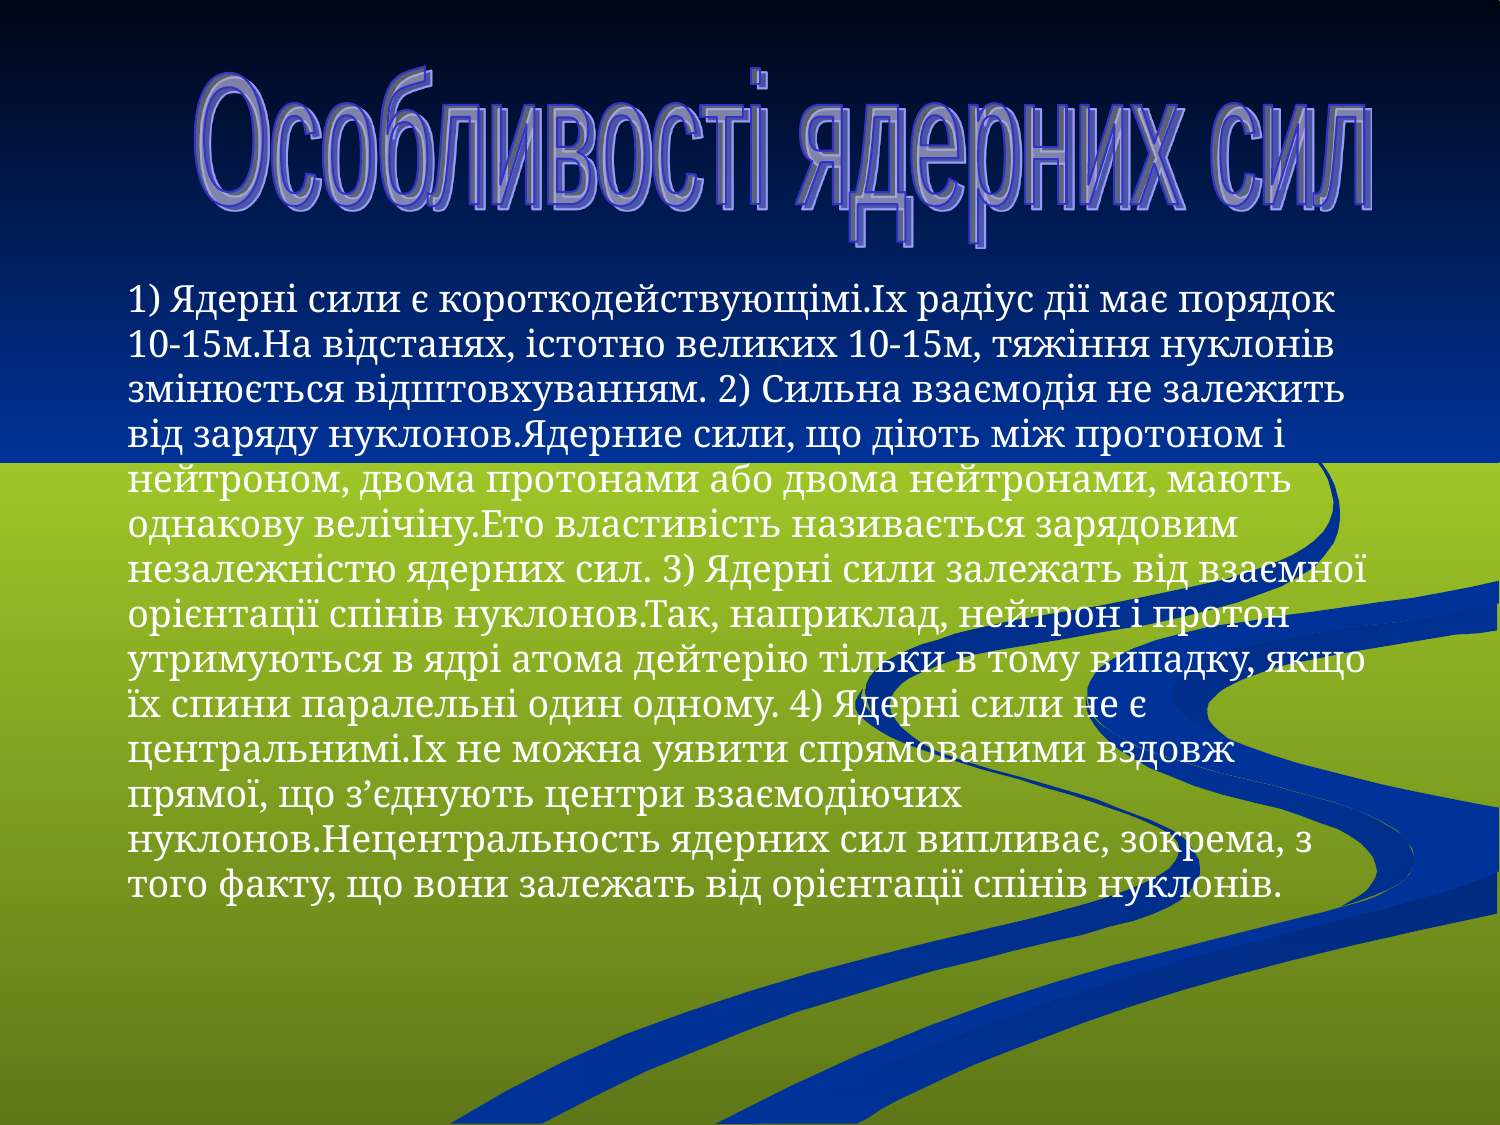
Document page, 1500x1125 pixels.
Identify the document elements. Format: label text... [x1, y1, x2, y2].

text_box Особливості ядерних сил [911, 103, 959, 207]
text_box Особливості ядерних сил [700, 104, 743, 205]
text_box Особливості ядерних сил [427, 104, 479, 207]
text_box Особливості ядерних сил [1263, 104, 1306, 205]
text_box Особливості ядерних сил [849, 104, 906, 242]
text_box Особливості ядерних сил [1211, 103, 1255, 207]
text_box Особливості ядерних сил [271, 103, 316, 207]
text_box 1) Ядерні сили є короткодействующімі.Іх радіус дії має порядок 10-15м.На відстанях, істотно великих 10-15м, тяжіння нуклонів змінюється відштовхуванням. 2) Сильна взаємодія не залежить від заряду нуклонов.Ядерние сили, що діють між протоном і нейтроном, двома протонами або двома нейтронами, мають однакову велічіну.Ето властивість називається зарядовим незалежністю ядерних сил. 3) Ядерні сили залежать від взаємної орієнтації спінів нуклонов.Так, наприклад, нейтрон і протон утримуються в ядрі атома дейтерію тільки в тому випадку, якщо їх спини паралельні один одному. 4) Ядерні сили не є центральнимі.Іх не можна уявити спрямованими вздовж прямої, що з’єднують центри взаємодіючих нуклонов.Нецентральность ядерних сил випливає, зокрема, з того факту, що вони залежать від орієнтації спінів нуклонів. [112, 267, 1385, 912]
text_box Особливості ядерних сил [597, 103, 645, 207]
text_box Особливості ядерних сил [1130, 104, 1179, 205]
text_box Особливості ядерних сил [1080, 104, 1123, 205]
text_box Особливості ядерних сил [653, 103, 697, 207]
text_box Особливості ядерних сил [1313, 104, 1365, 207]
text_box Особливості ядерних сил [194, 72, 263, 207]
text_box Особливості ядерних сил [322, 103, 371, 207]
text_box Особливості ядерних сил [492, 104, 535, 205]
text_box Особливості ядерних сил [1025, 104, 1067, 205]
text_box Особливості ядерних сил [380, 66, 428, 207]
text_box Особливості ядерних сил [548, 104, 591, 205]
text_box Особливості ядерних сил [969, 103, 1015, 244]
text_box Особливості ядерних сил [795, 104, 842, 205]
text_box Особливості ядерних сил [751, 104, 761, 205]
